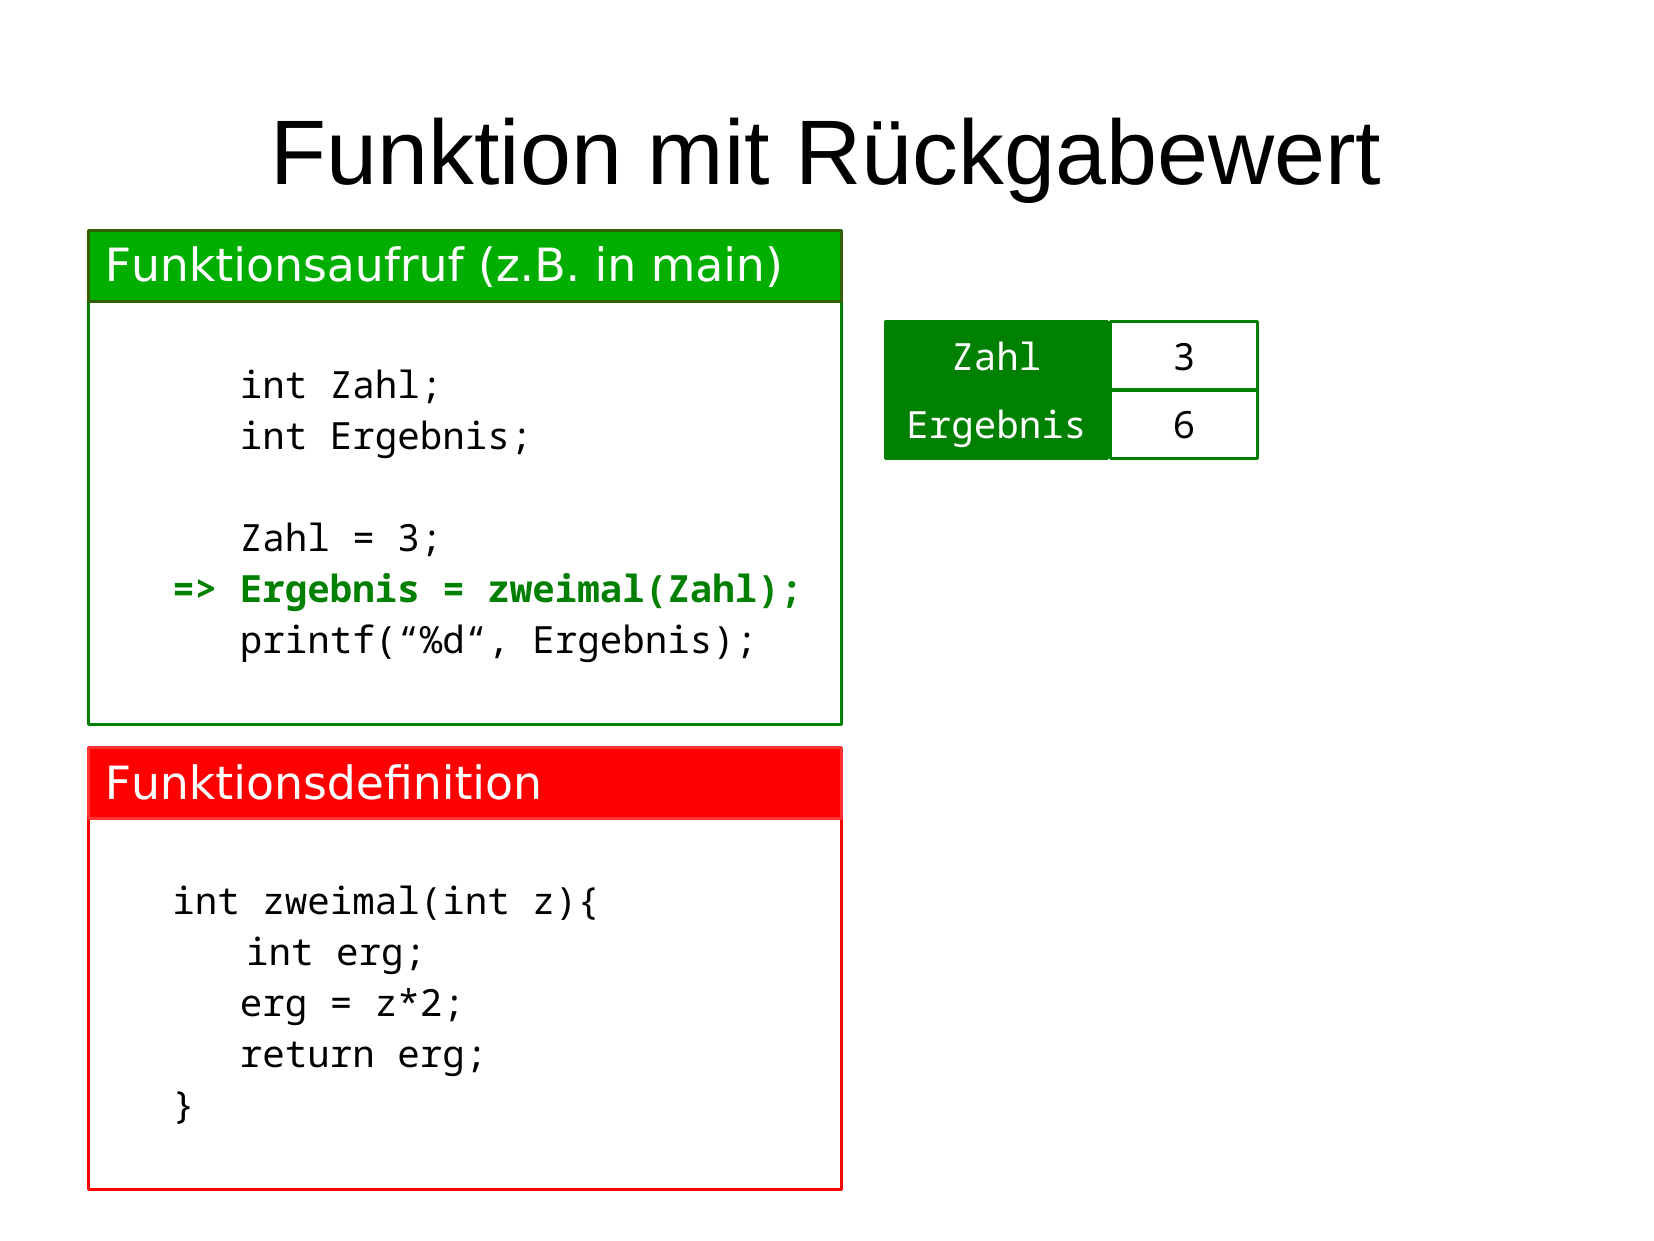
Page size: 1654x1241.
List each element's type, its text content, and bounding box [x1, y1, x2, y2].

text_box Funktionsdefinition [88, 747, 842, 819]
text_box 6 [1110, 389, 1258, 452]
text_box int zweimal(int z){ int erg; erg = z*2; return erg; } [88, 820, 842, 1137]
text_box Funktionsaufruf (z.B. in main) [88, 257, 842, 302]
text_box Zahl [885, 321, 1108, 384]
text_box int Zahl; int Ergebnis; Zahl = 3; => Ergebnis = zweimal(Zahl); printf(“%d“, Ergebnis); [88, 303, 842, 665]
text_box 3 [1110, 321, 1258, 384]
title Funktion mit Rückgabewert [82, 49, 1571, 257]
text_box Ergebnis [885, 389, 1108, 452]
